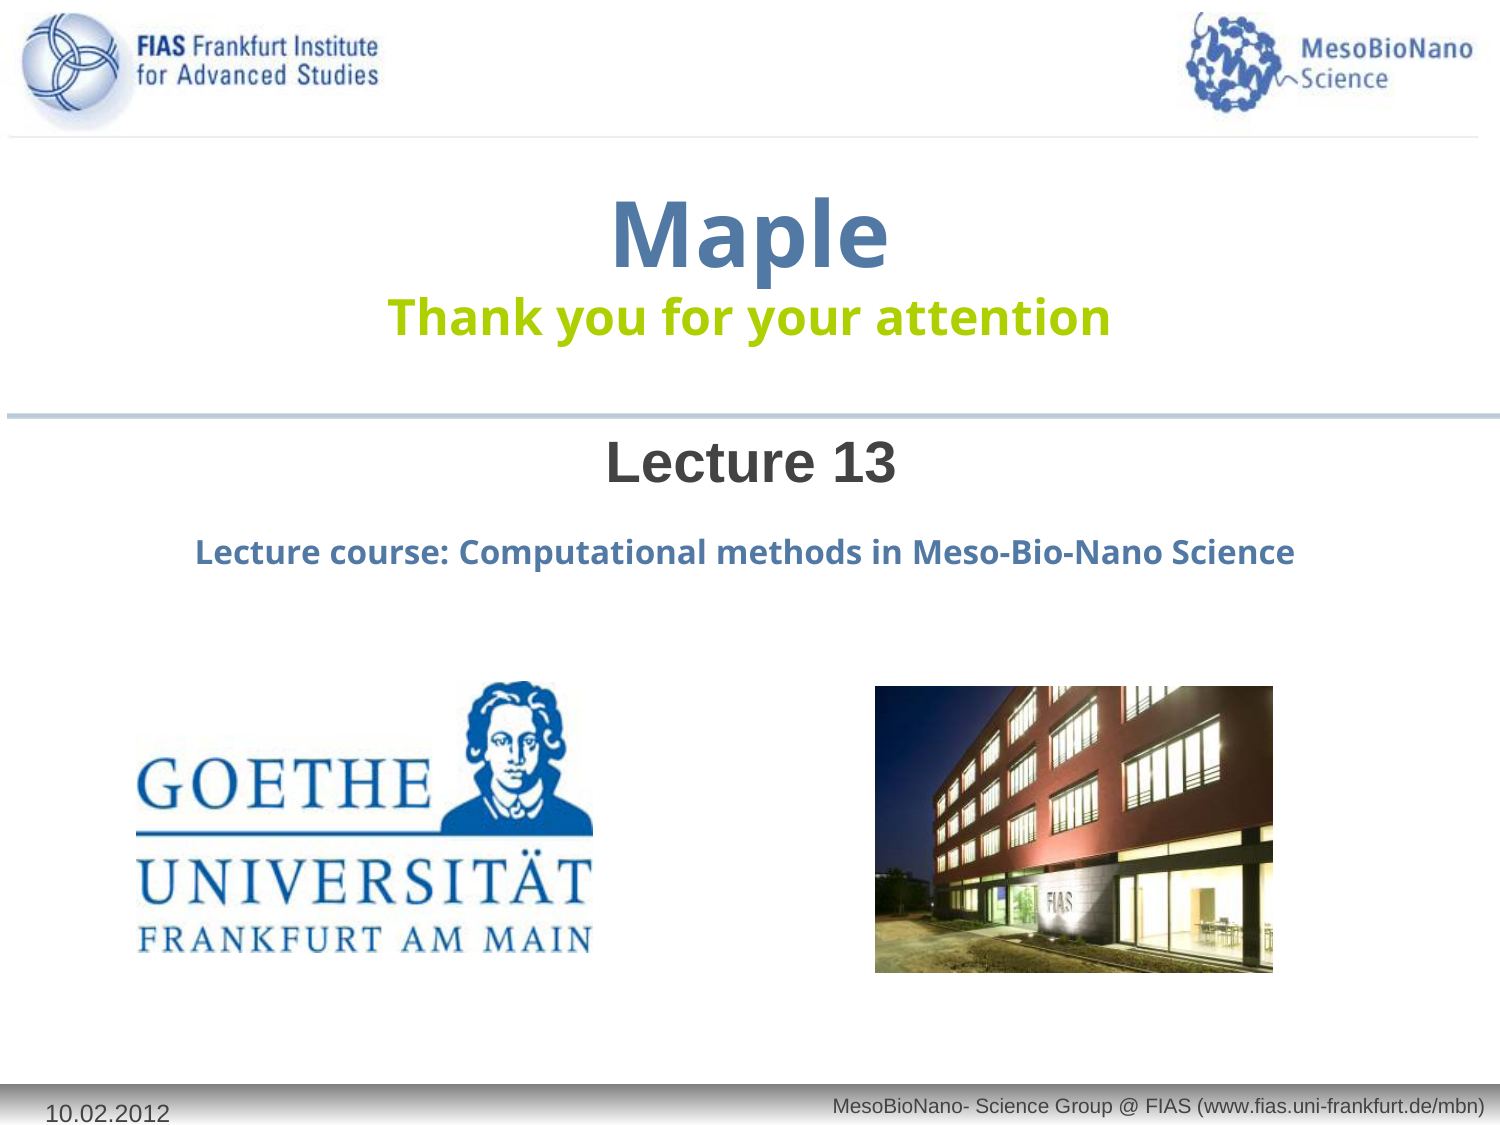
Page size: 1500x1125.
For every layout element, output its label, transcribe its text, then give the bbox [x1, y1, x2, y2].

text_box Lecture course: Computational methods in Meso-Bio-Nano Science [0, 523, 1500, 584]
text_box Lecture 13 [0, 417, 1500, 523]
text_box Maple Thank you for your attention [0, 168, 1500, 414]
text_box 10.02.2012 [30, 1089, 381, 1125]
picture [875, 686, 1273, 973]
picture [0, 12, 1500, 141]
picture [136, 681, 593, 953]
